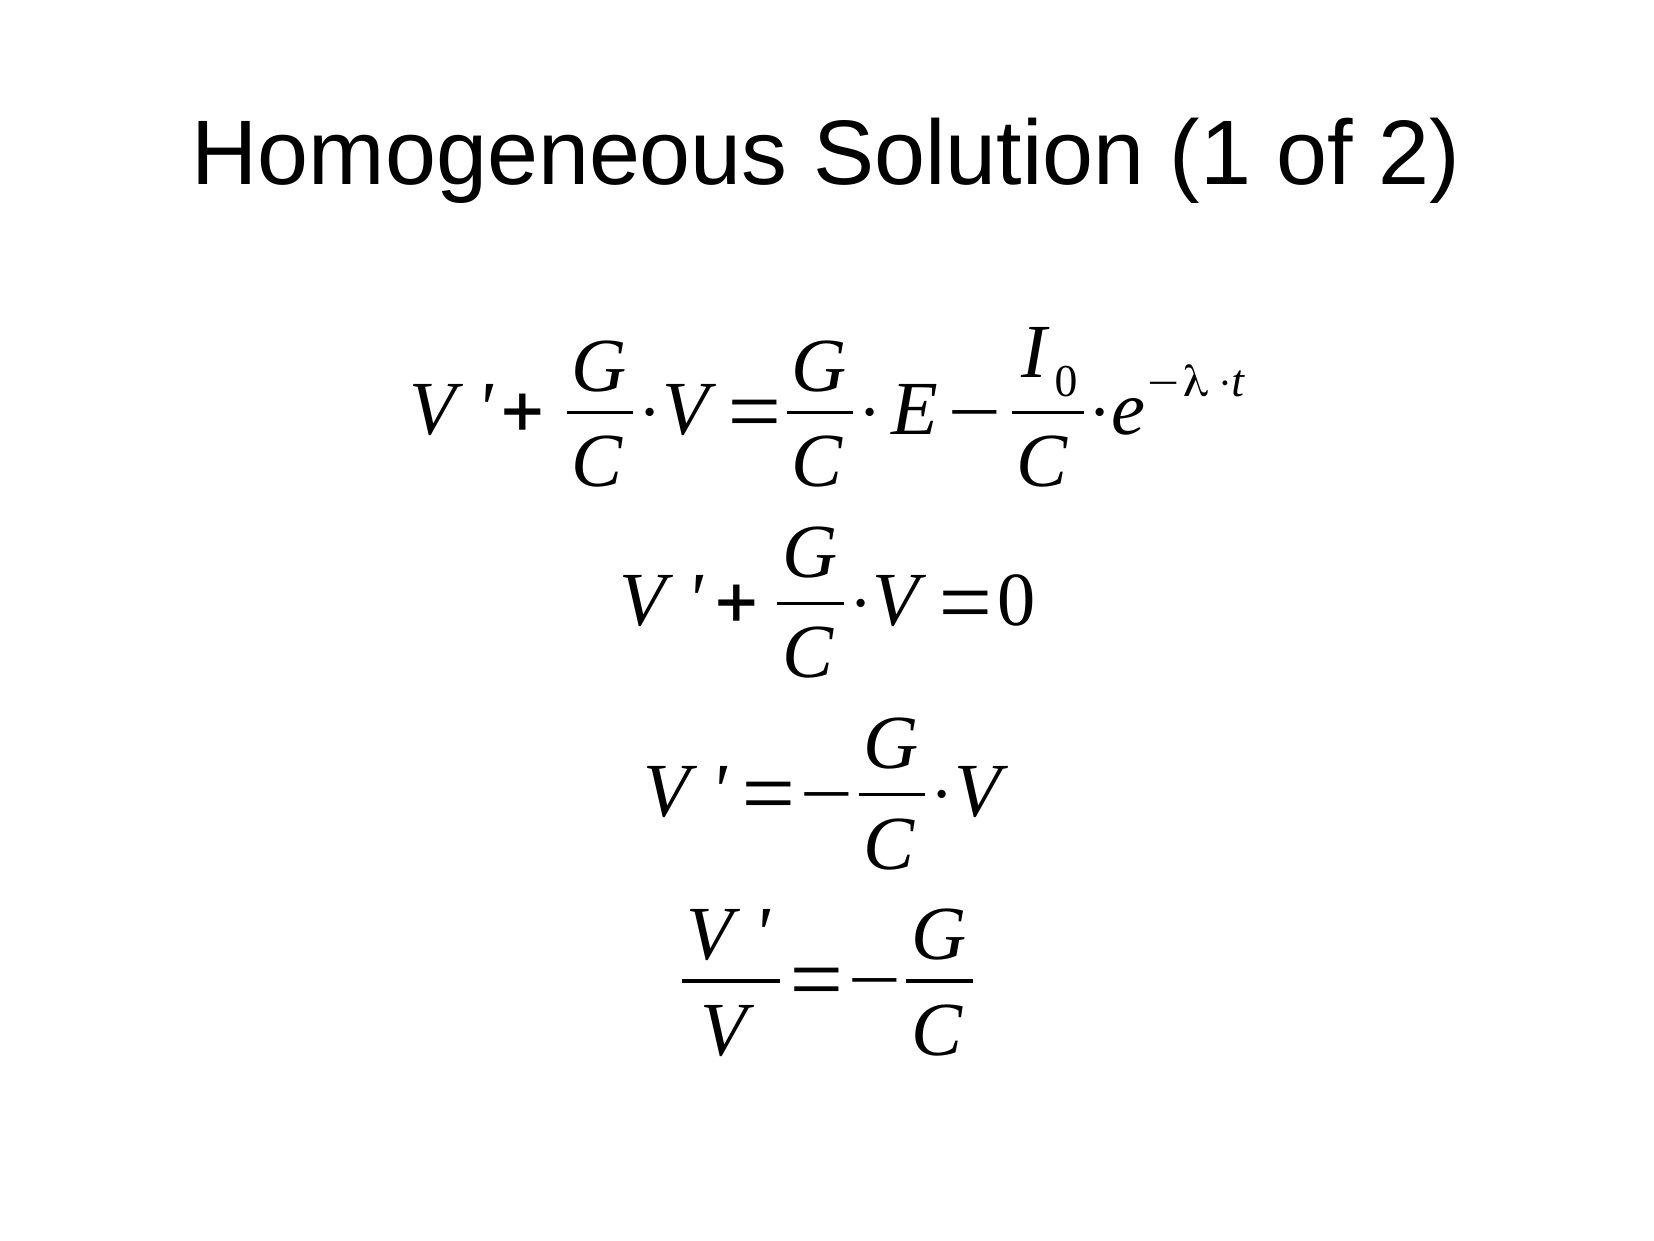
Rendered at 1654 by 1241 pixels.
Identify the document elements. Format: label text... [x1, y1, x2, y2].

chart [389, 310, 1264, 1076]
title Homogeneous Solution (1 of 2) [82, 49, 1571, 257]
